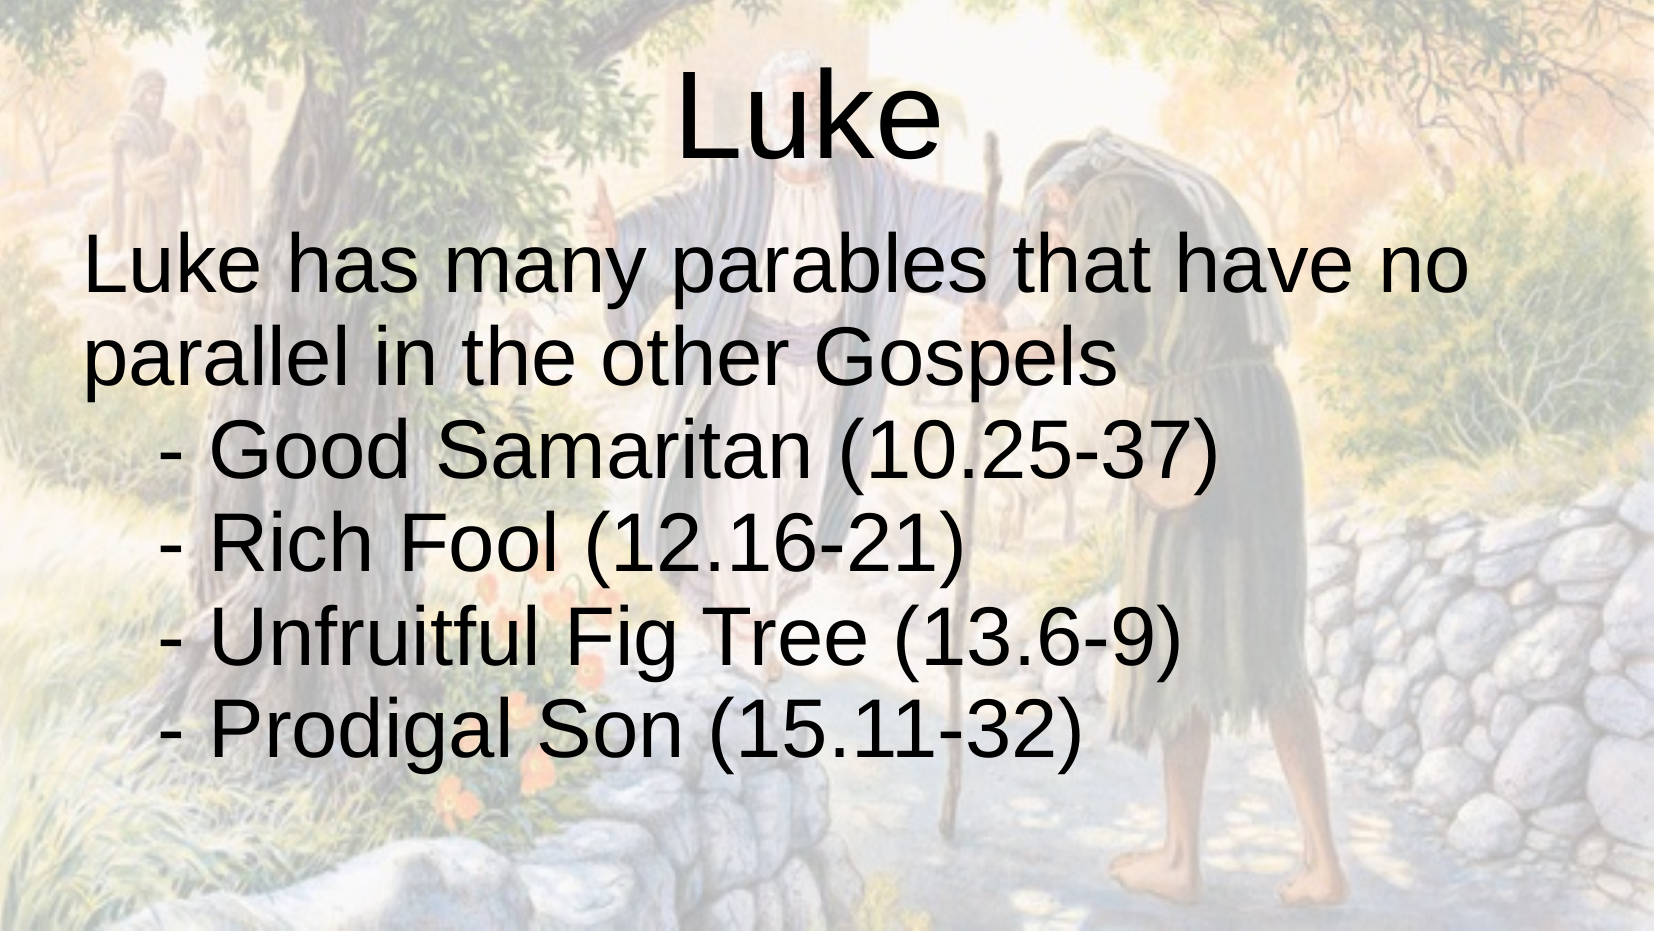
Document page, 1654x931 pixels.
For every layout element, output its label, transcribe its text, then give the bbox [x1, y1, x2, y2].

subtitle Luke has many parables that have no parallel in the other Gospels - Good Samaritan (10.25-37) - Rich Fool (12.16-21) - Unfruitful Fig Tree (13.6-9) - Prodigal Son (15.11-32) [82, 217, 1613, 901]
picture [0, 0, 1654, 931]
title Luke [82, 37, 1571, 193]
